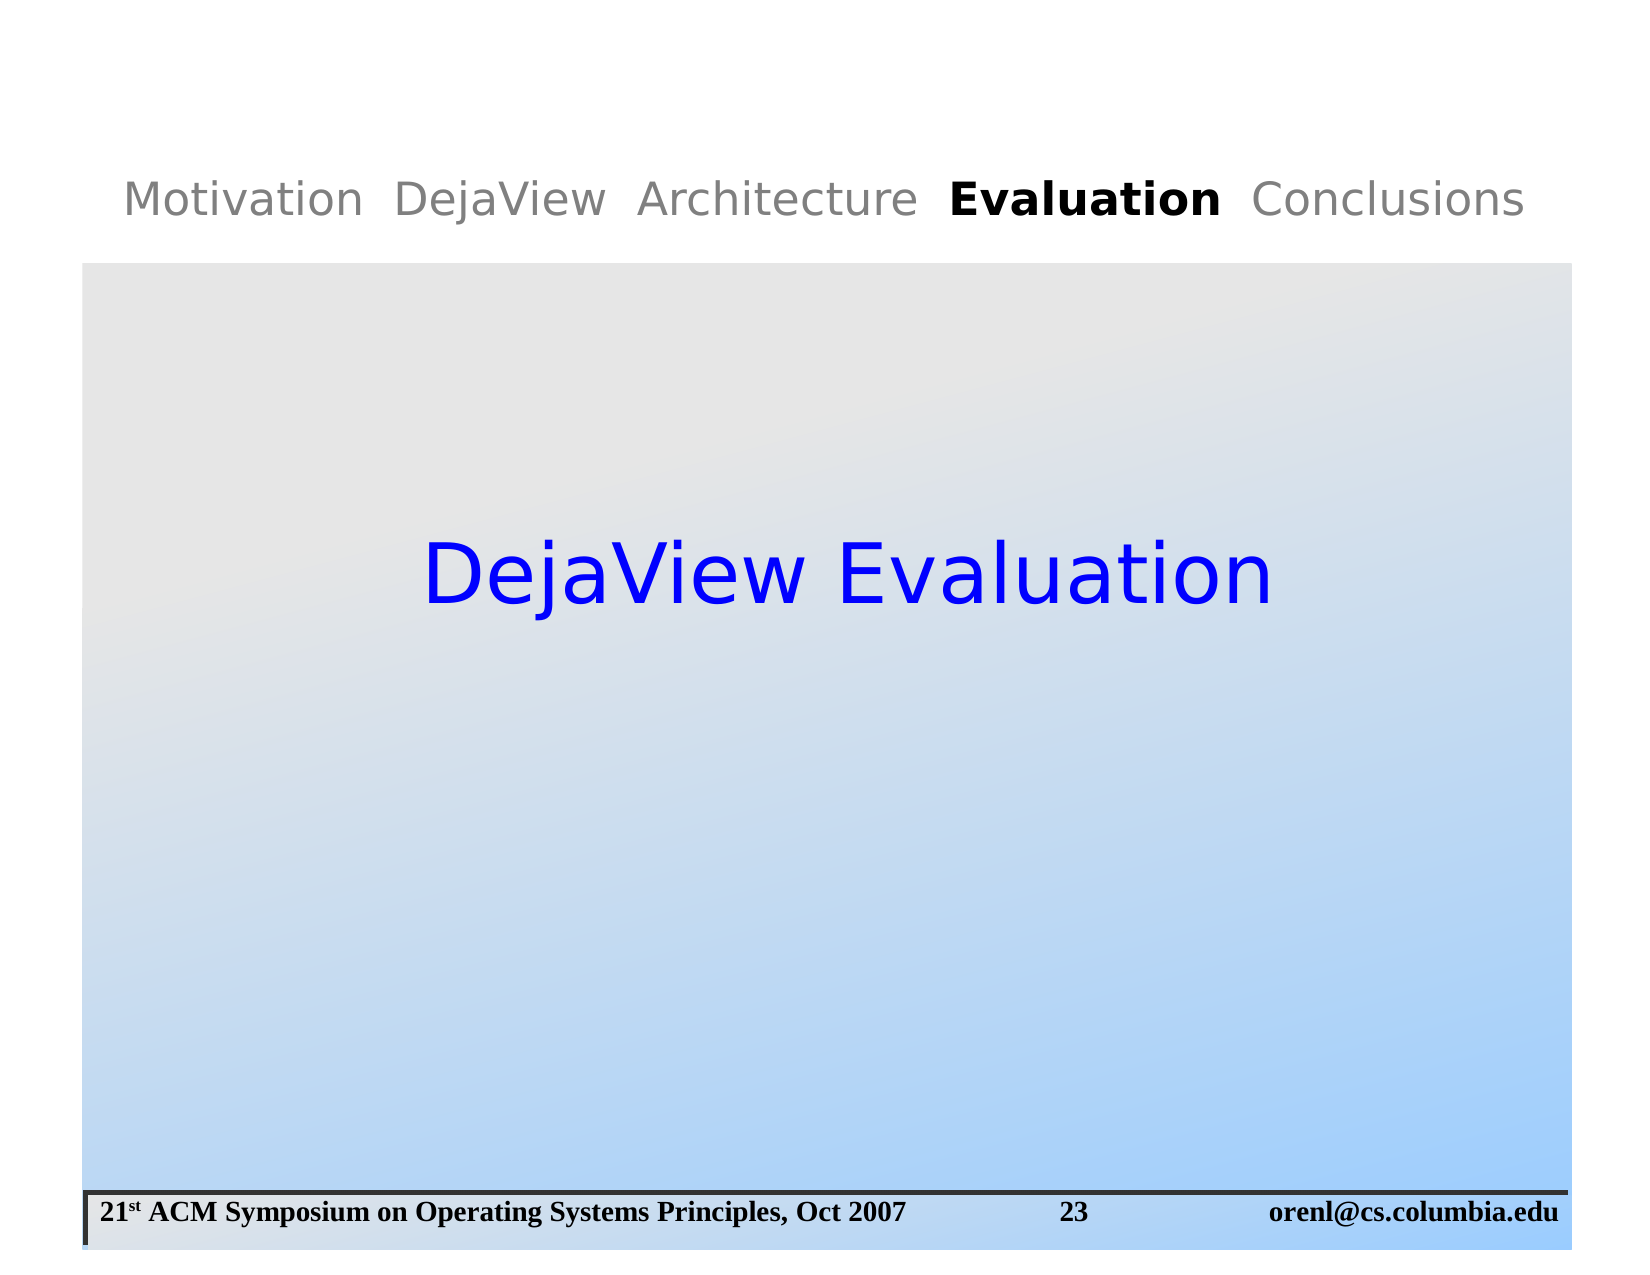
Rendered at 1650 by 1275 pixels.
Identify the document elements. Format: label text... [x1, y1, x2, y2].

list DejaView Evaluation [82, 298, 1568, 1140]
list Motivation DejaView Architecture Evaluation Conclusions [45, 158, 1576, 282]
